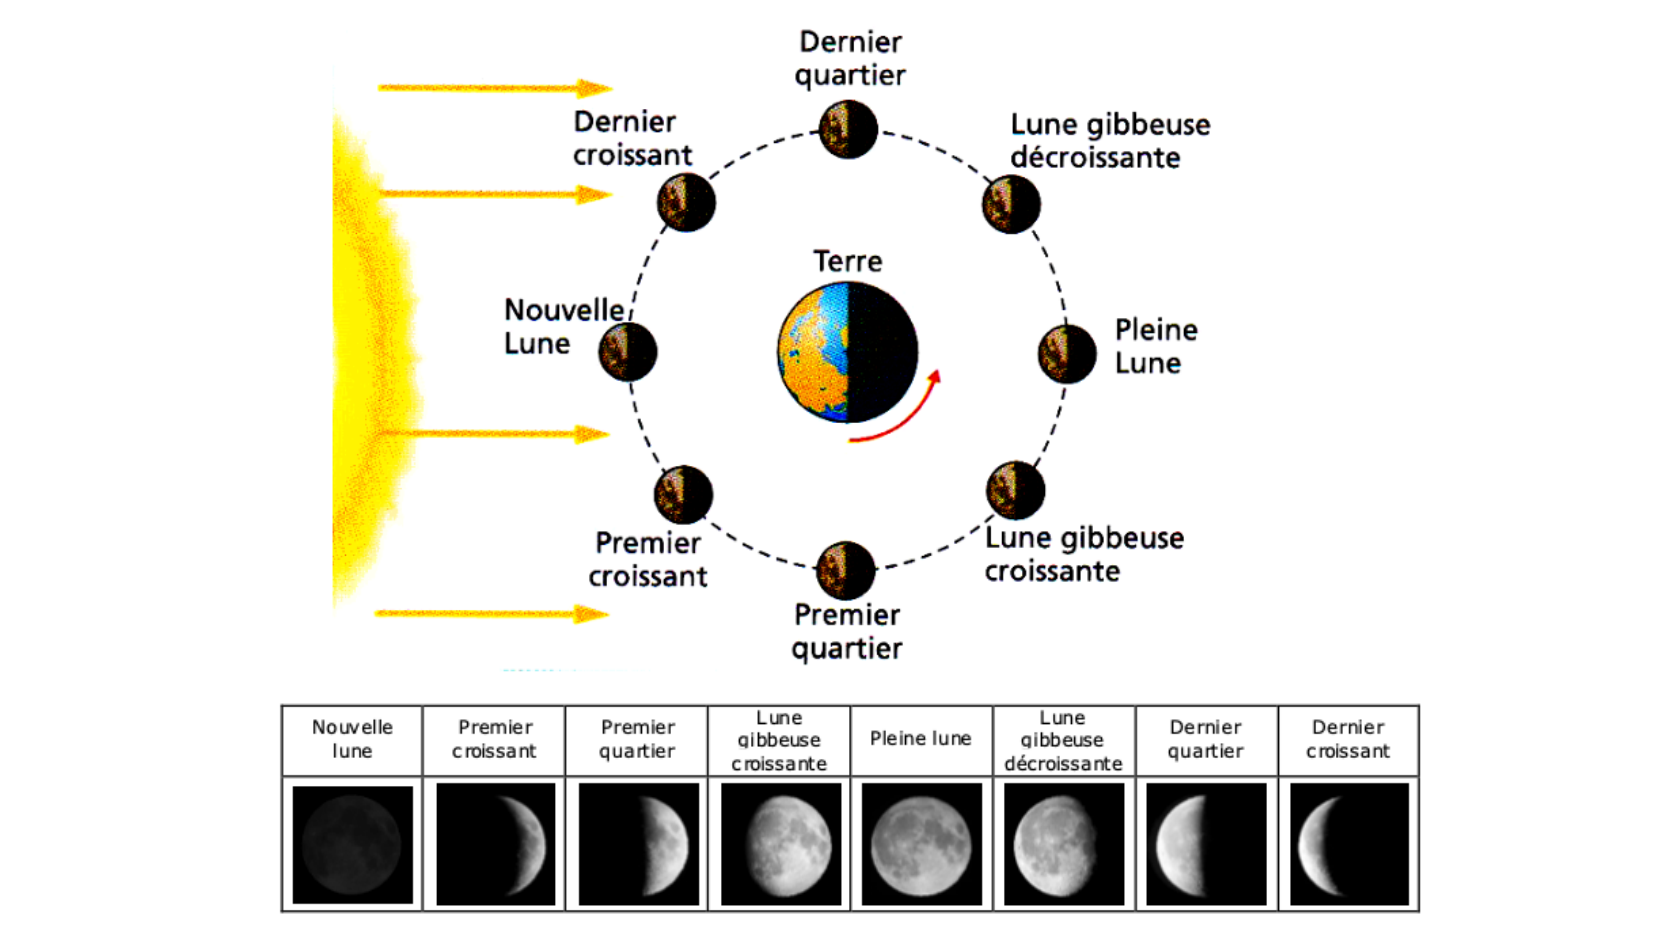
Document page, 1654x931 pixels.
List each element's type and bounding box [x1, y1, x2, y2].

picture [271, 696, 1433, 928]
picture [307, 0, 1264, 685]
